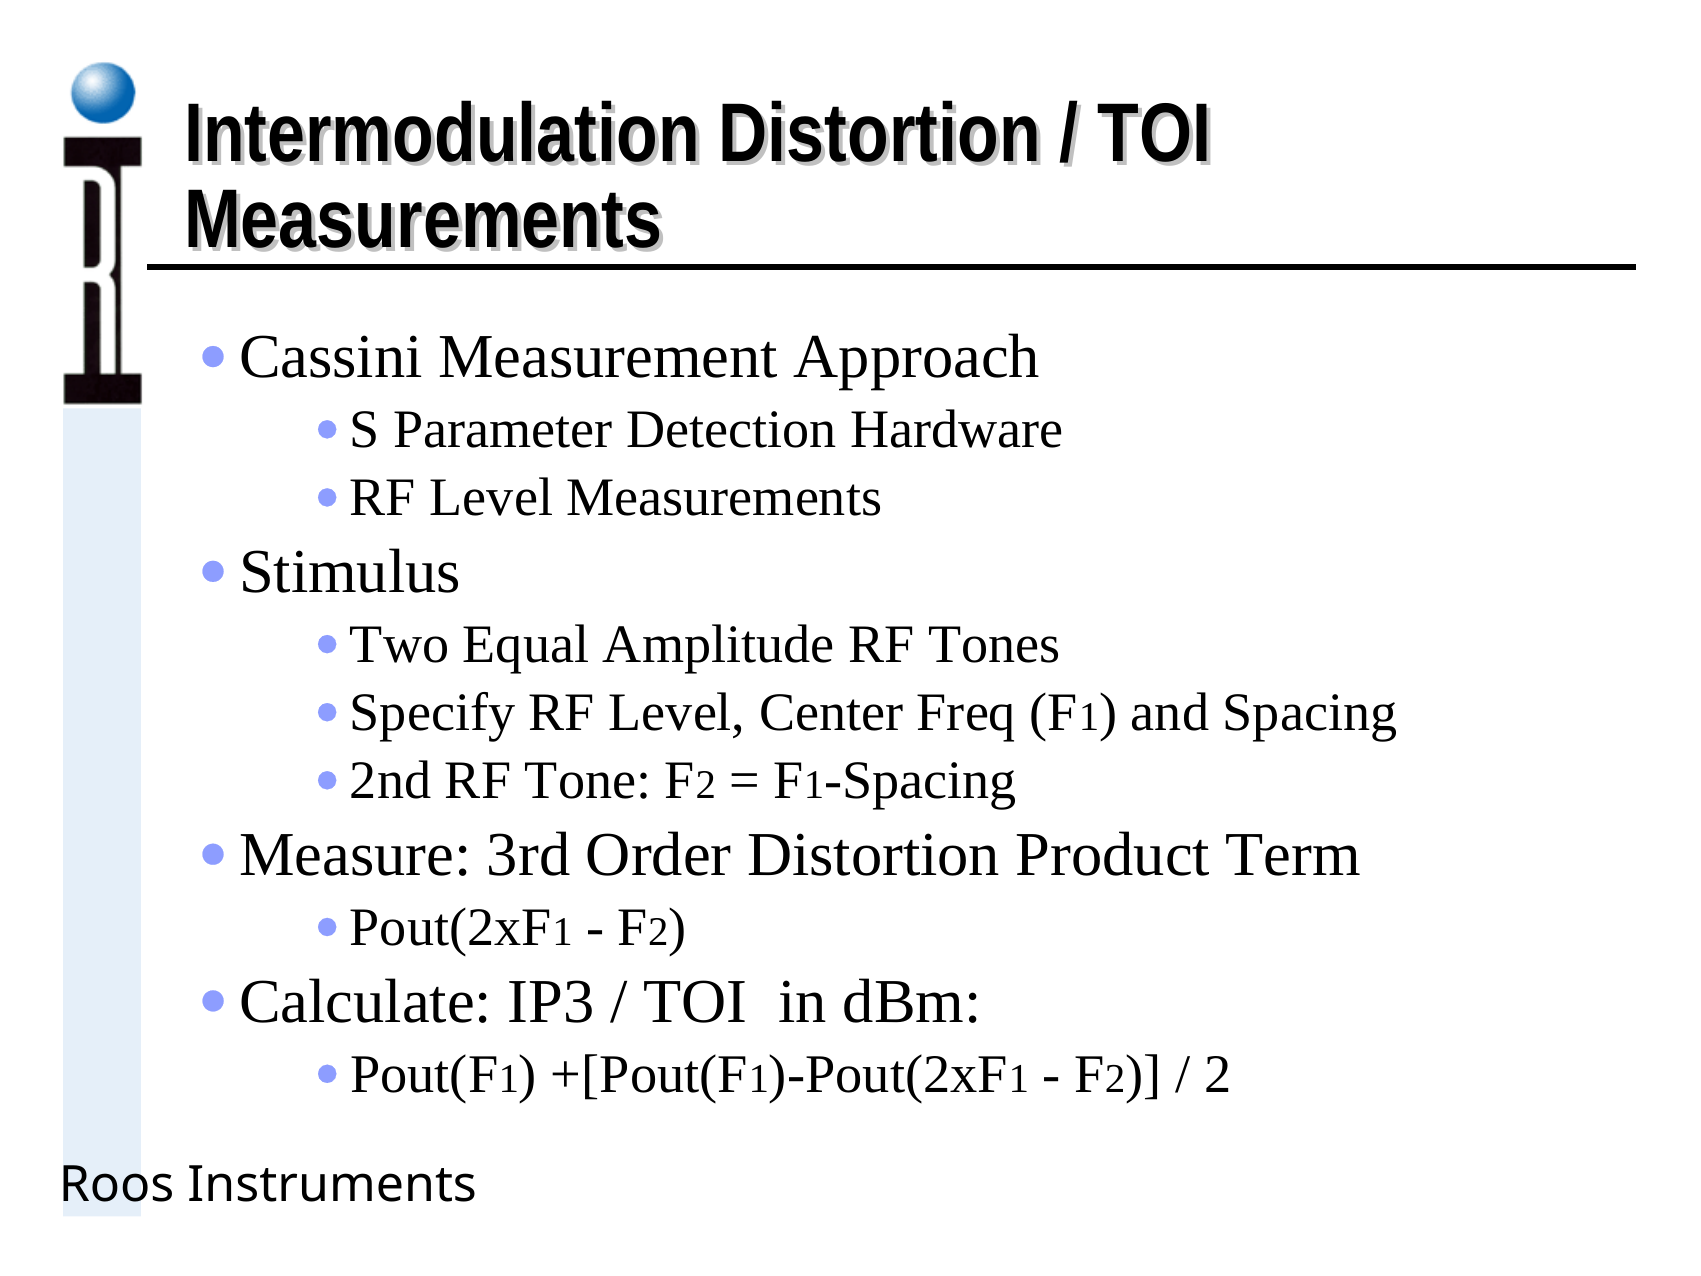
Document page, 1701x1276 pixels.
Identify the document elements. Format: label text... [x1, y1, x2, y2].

picture [59, 58, 147, 411]
text_box Cassini Measurement Approach S Parameter Detection Hardware RF Level Measurements Stimulus Two Equal Amplitude RF Tones Specify RF Level, Center Freq (F1) and Spacing 2nd RF Tone: F2 = F1-Spacing Measure: 3rd Order Distortion Product Term Pout(2xF1 - F2) Calculate: IP3 / TOI in dBm: Pout(F1) +[Pout(F1)-Pout(2xF1 - F2)] / 2 [186, 321, 1544, 1129]
text_box Intermodulation Distortion / TOI Measurements [184, 92, 1539, 280]
